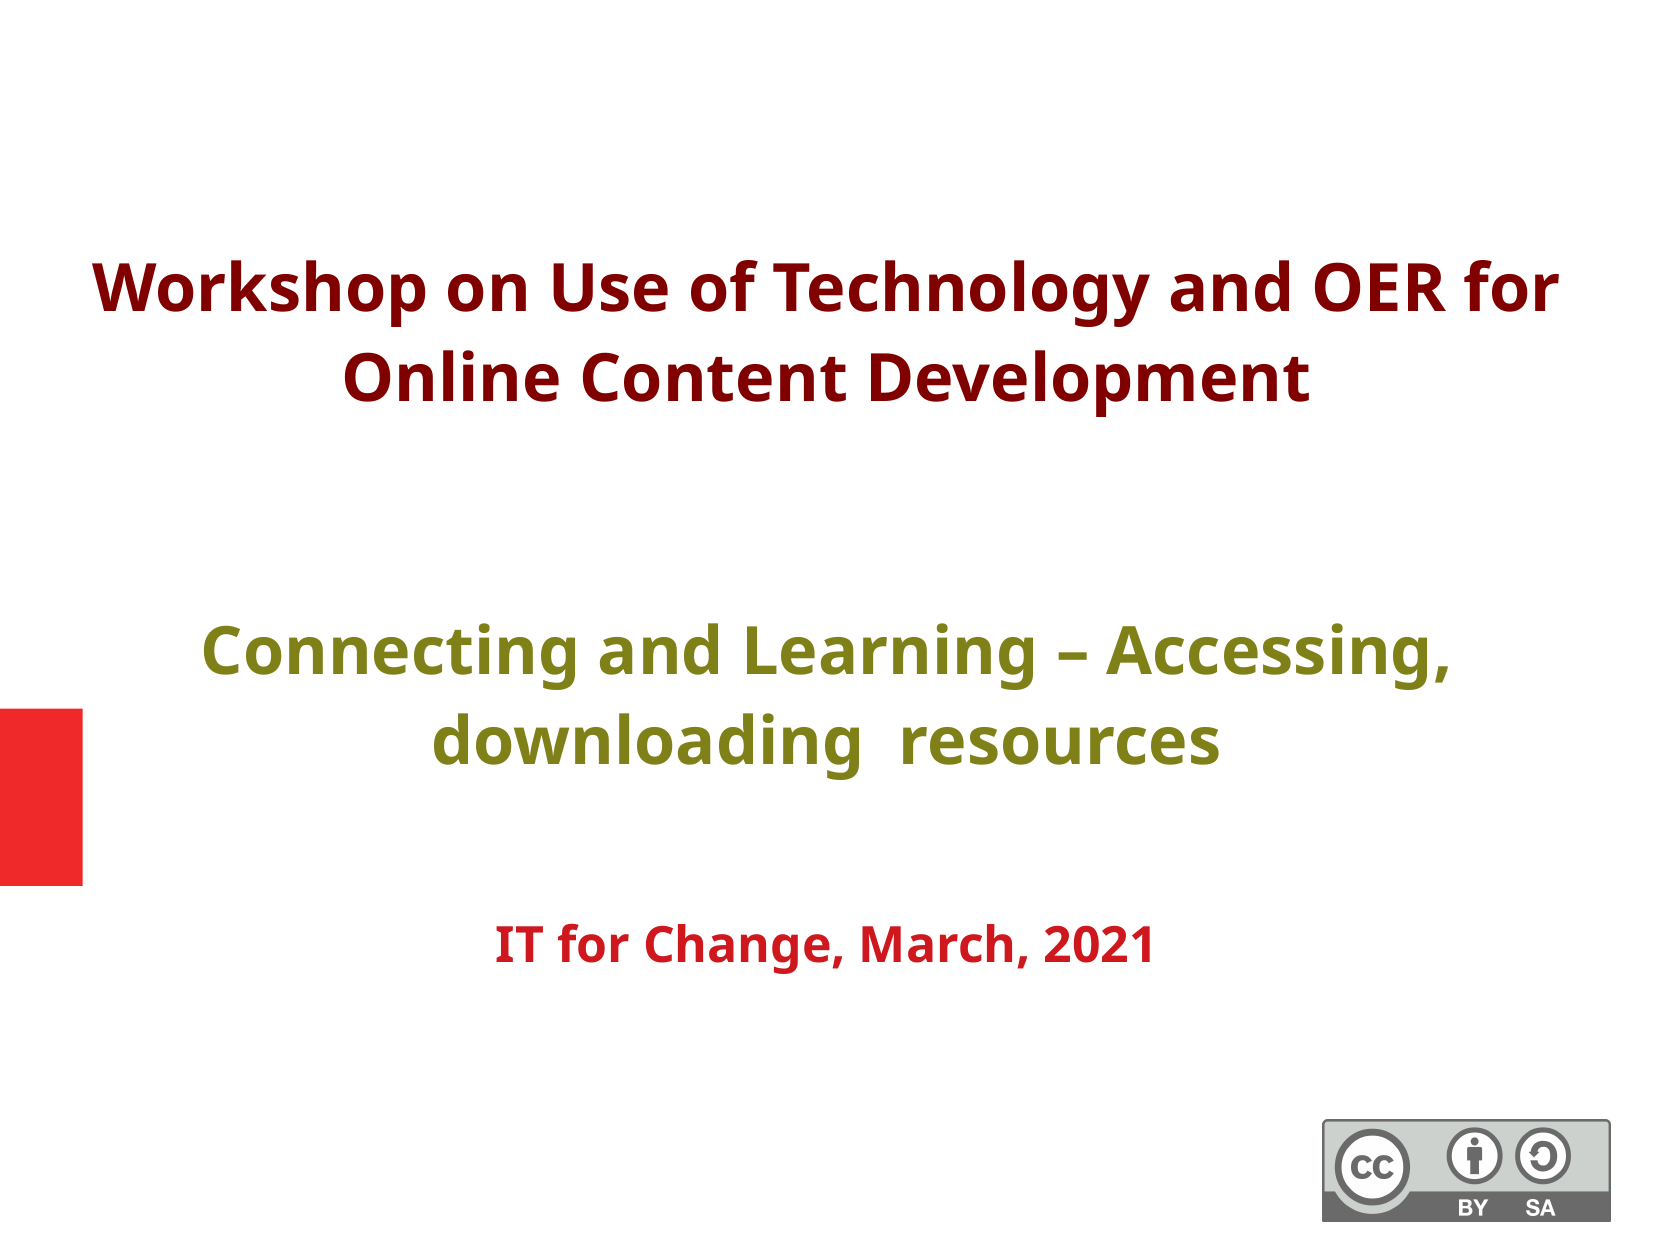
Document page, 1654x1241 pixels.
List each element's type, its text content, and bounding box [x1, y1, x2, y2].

picture [1322, 1119, 1611, 1222]
subtitle Workshop on Use of Technology and OER for Online Content Development Connecting and Learning – Accessing, downloading resources IT for Change, March, 2021 [92, 35, 1562, 1183]
